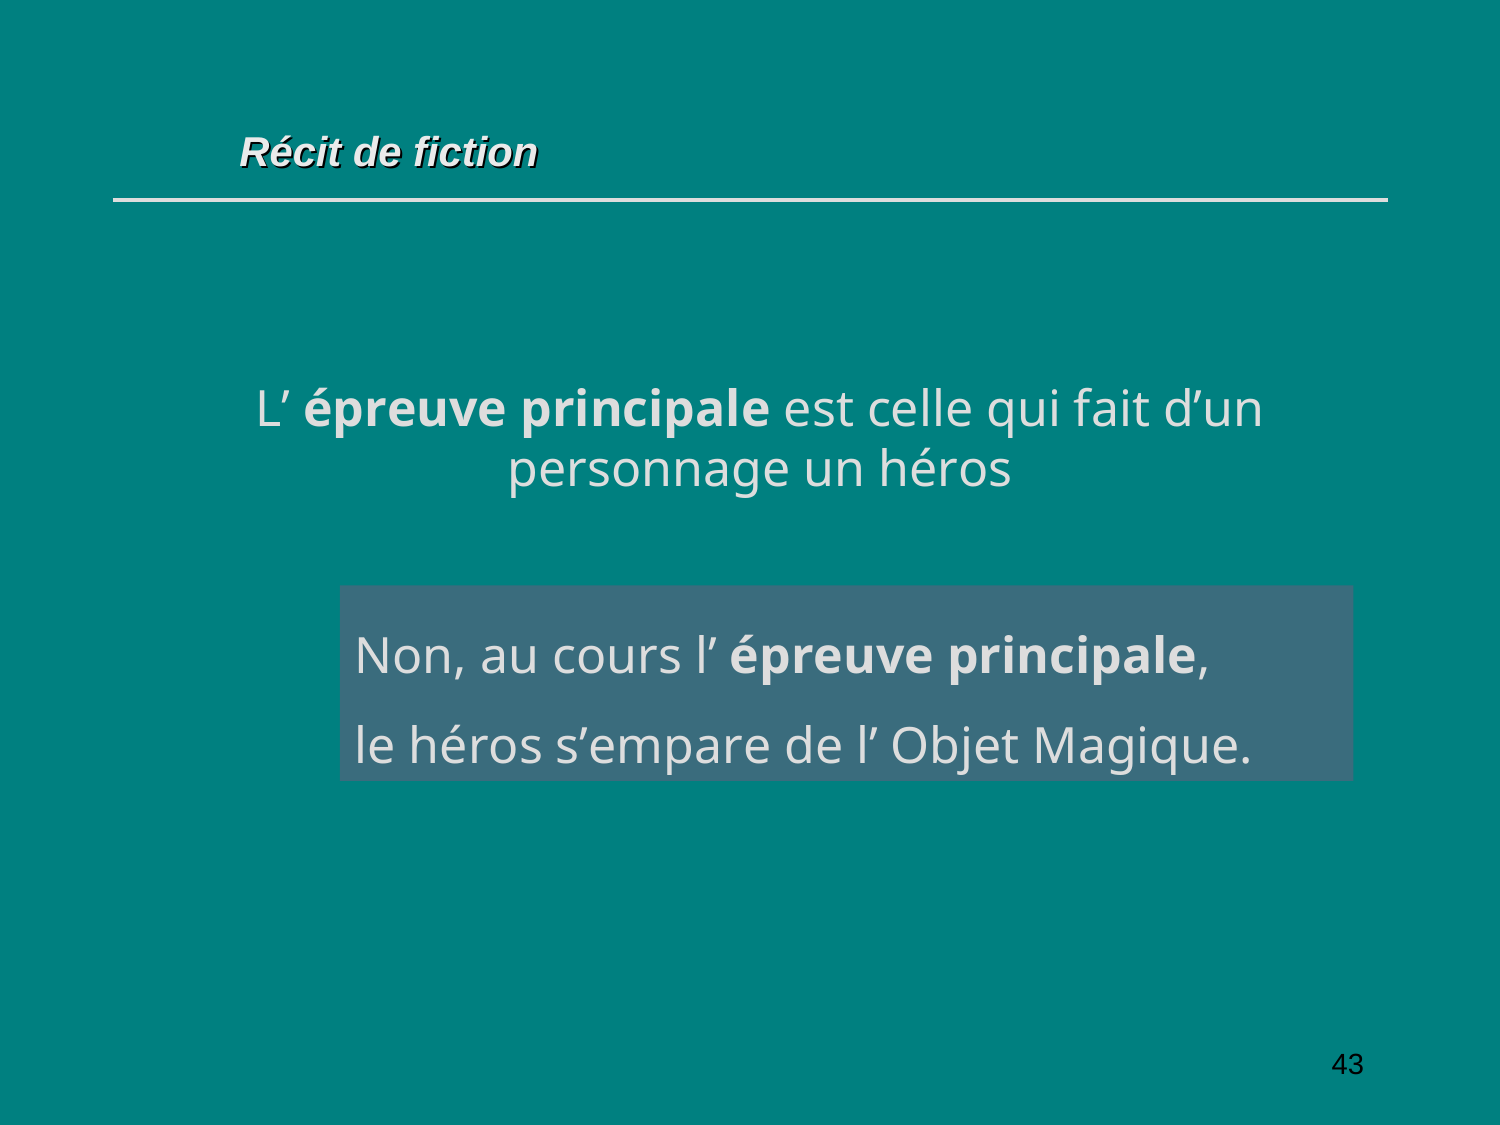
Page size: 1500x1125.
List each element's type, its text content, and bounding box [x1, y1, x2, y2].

text_box Non, au cours l’ épreuve principale, le héros s’empare de l’ Objet Magique. [339, 585, 1354, 781]
text_box Récit de fiction [224, 116, 554, 183]
text_box L’ épreuve principale est celle qui fait d’un personnage un héros Vrai / Faux ? [182, 368, 1338, 687]
